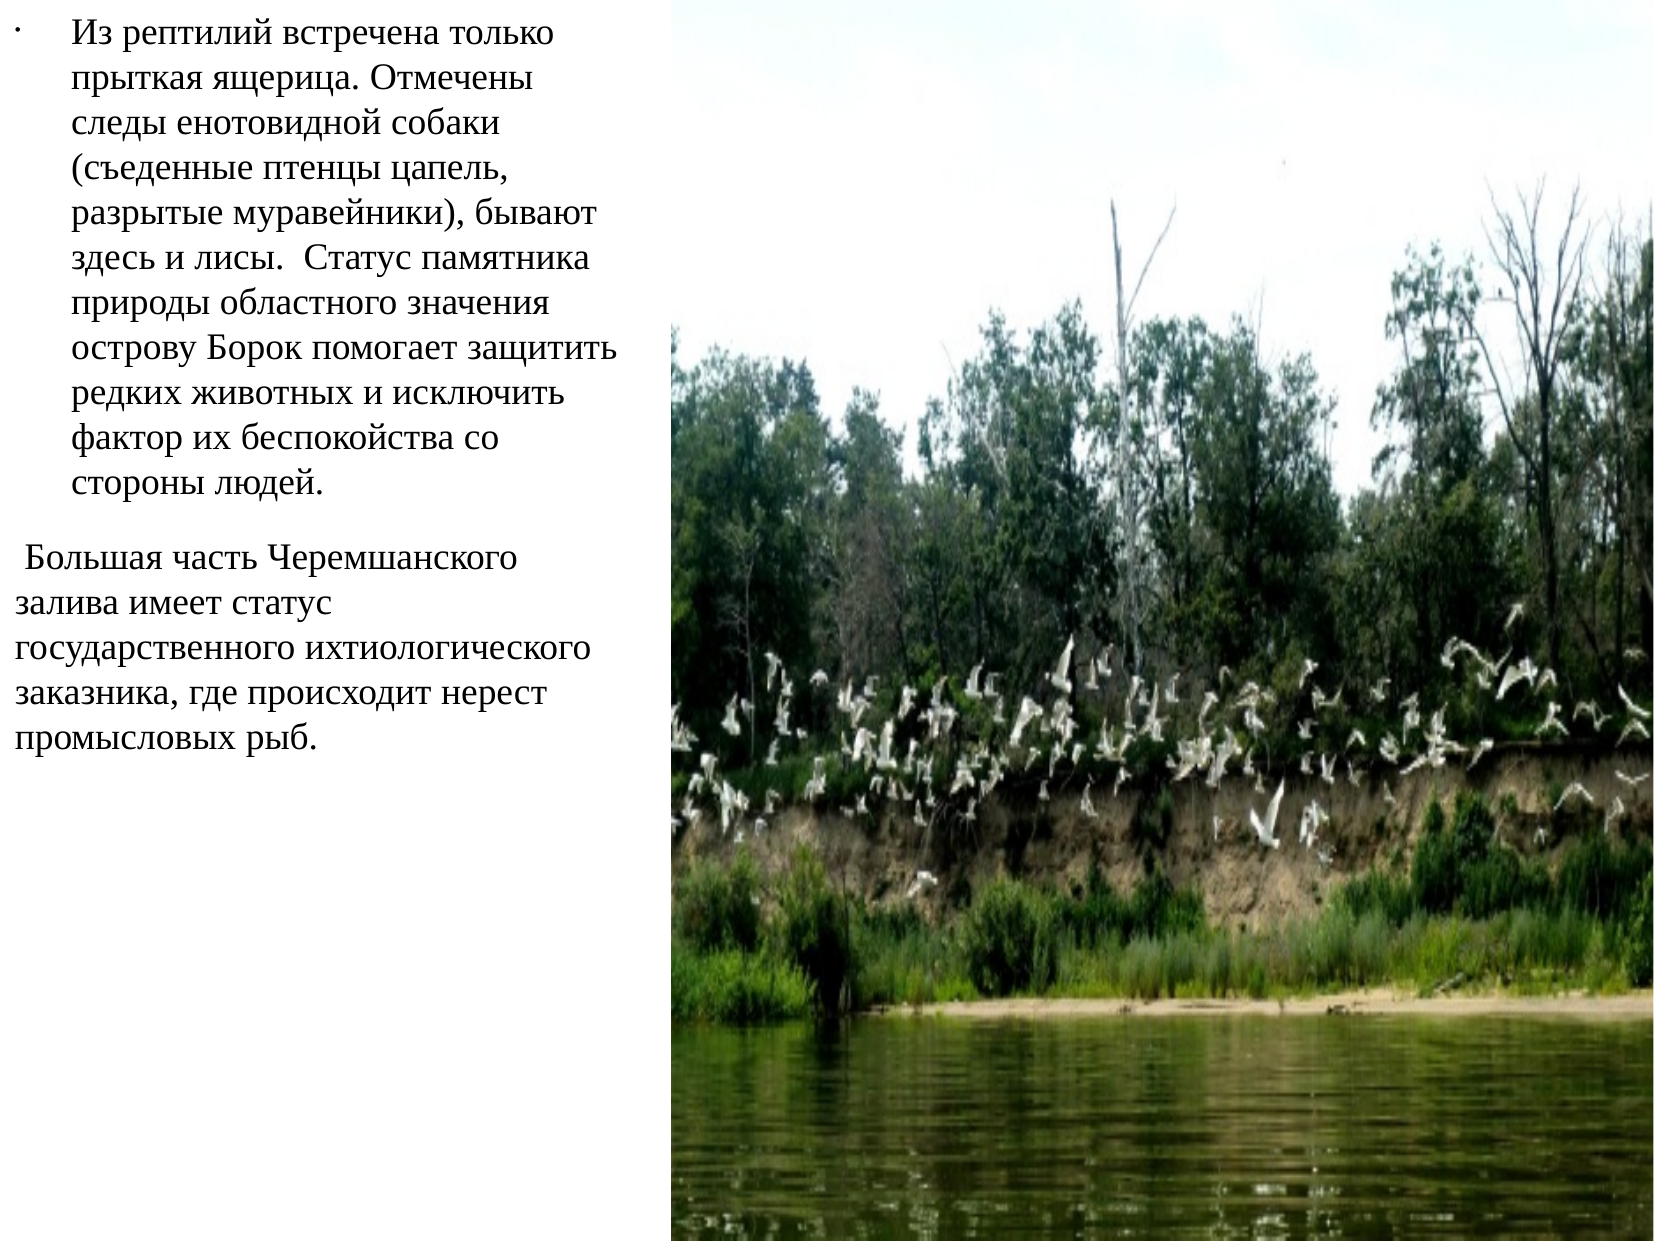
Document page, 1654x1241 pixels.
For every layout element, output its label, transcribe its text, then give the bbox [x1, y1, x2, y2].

list Из рептилий встречена только прыткая ящерица. Отмечены следы енотовидной собаки (съеденные птенцы цапель, разрытые муравейники), бывают здесь и лисы. Статус памятника природы областного значения острову Борок помогает защитить редких животных и исключить фактор их беспокойства со стороны людей. Большая часть Черемшанского залива имеет статус государственного ихтиологического заказника, где происходит нерест промысловых рыб. [0, 0, 633, 1202]
picture [671, 0, 1654, 1241]
